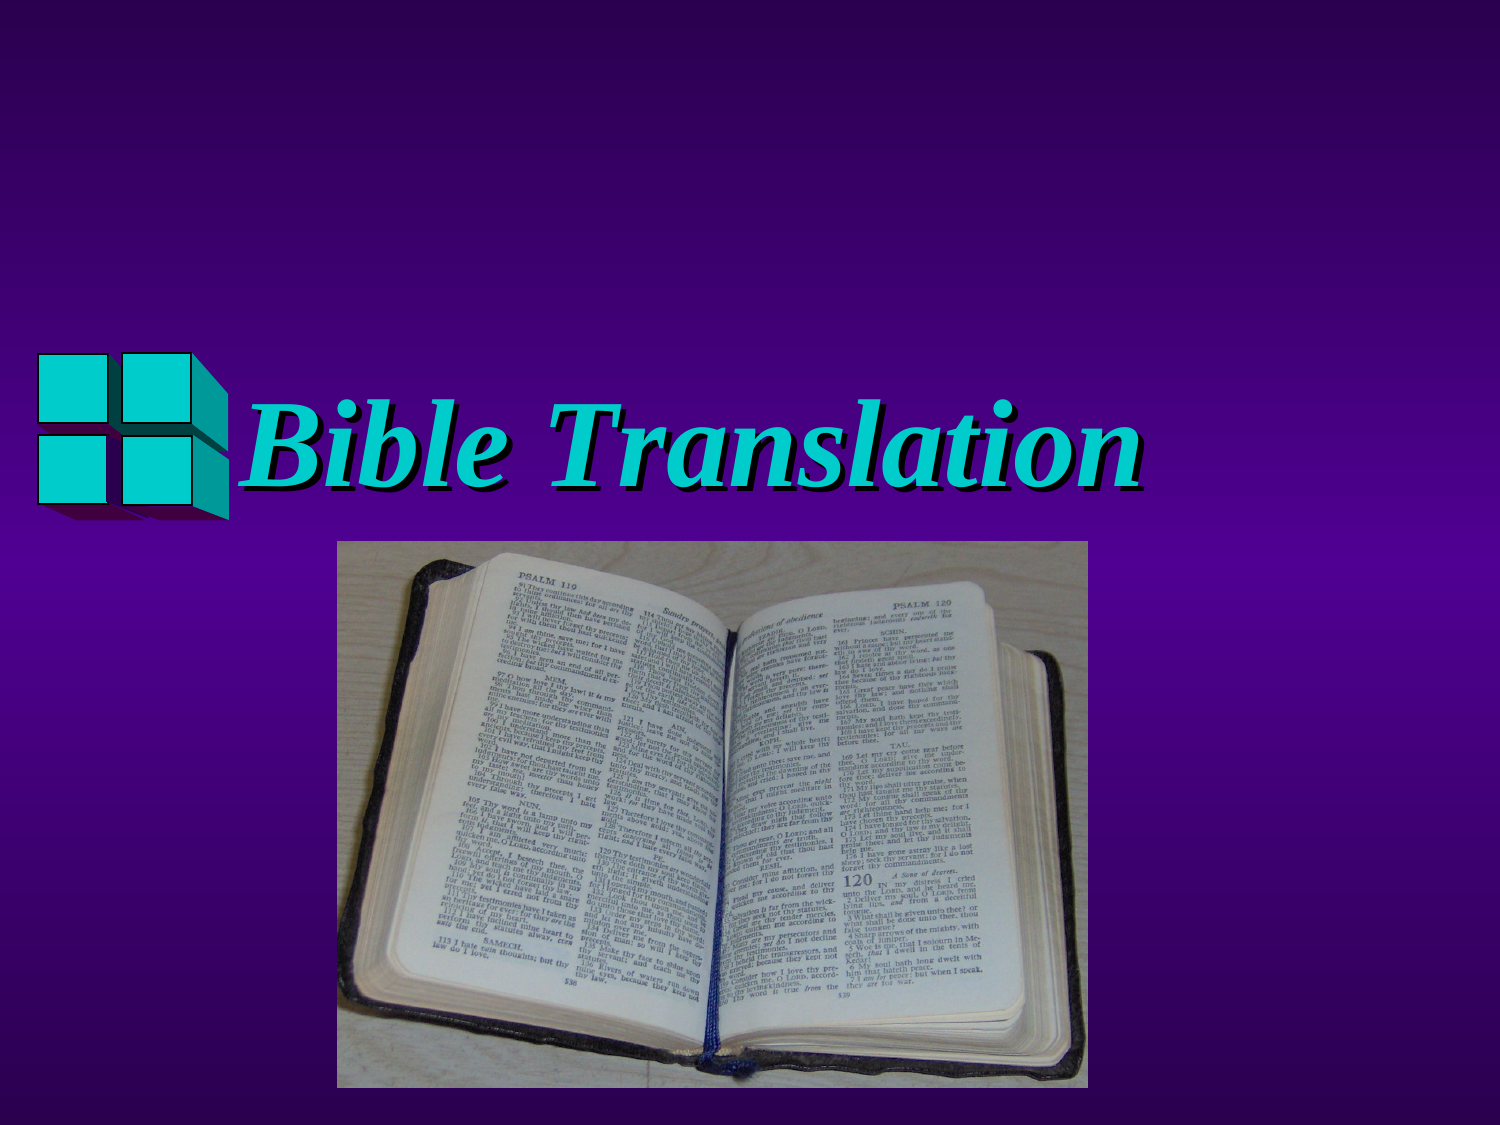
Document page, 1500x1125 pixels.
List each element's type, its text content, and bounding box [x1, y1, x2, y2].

picture [337, 541, 1088, 1088]
title Bible Translation [224, 349, 1500, 538]
